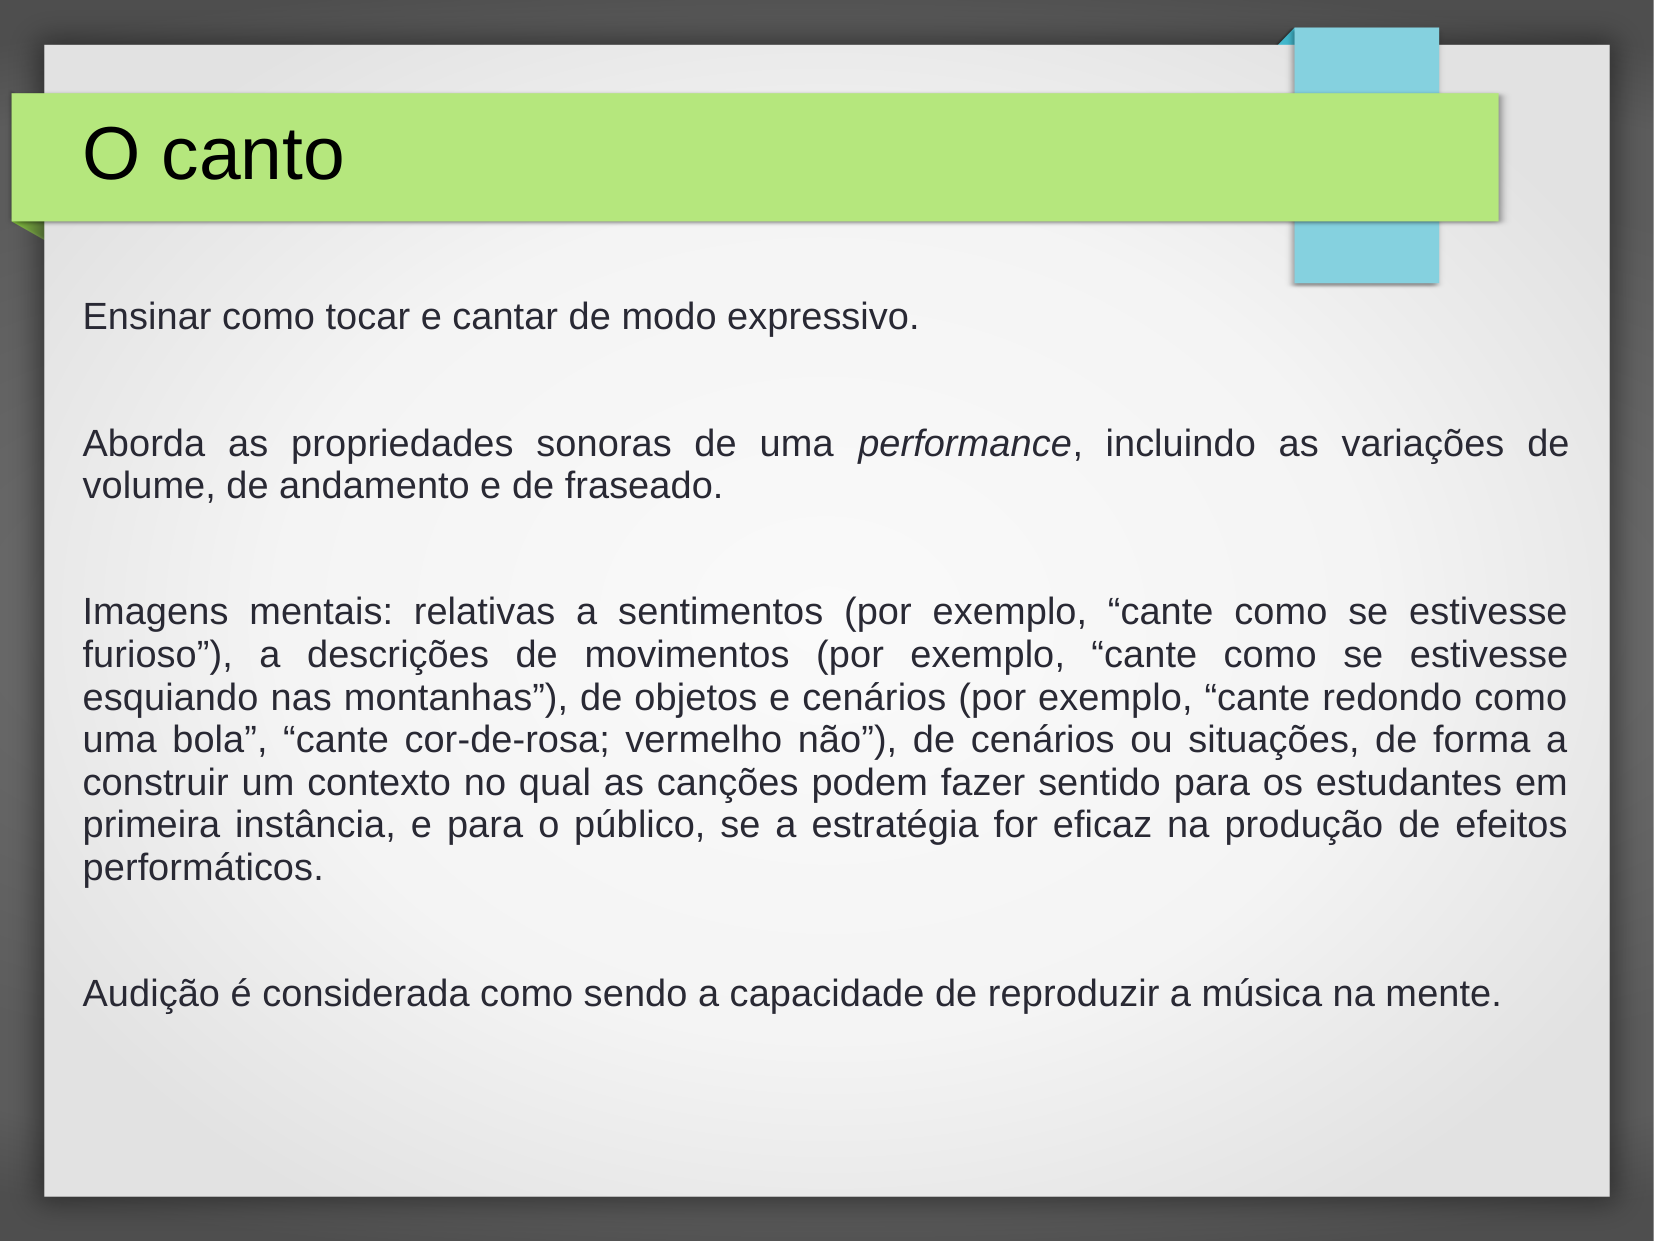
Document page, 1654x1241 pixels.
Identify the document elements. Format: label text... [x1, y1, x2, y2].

picture [0, 0, 1654, 1241]
list Ensinar como tocar e cantar de modo expressivo. Aborda as propriedades sonoras de uma performance, incluindo as variações de volume, de andamento e de fraseado. Imagens mentais: relativas a sentimentos (por exemplo, “cante como se estivesse furioso”), a descrições de movimentos (por exemplo, “cante como se estivesse esquiando nas montanhas”), de objetos e cenários (por exemplo, “cante redondo como uma bola”, “cante cor-de-rosa; vermelho não”), de cenários ou situações, de forma a construir um contexto no qual as canções podem fazer sentido para os estudantes em primeira instância, e para o público, se a estratégia for eficaz na produção de efeitos performáticos. Audição é considerada como sendo a capacidade de reproduzir a música na mente. [82, 295, 1571, 1015]
title O canto [82, 94, 1264, 213]
